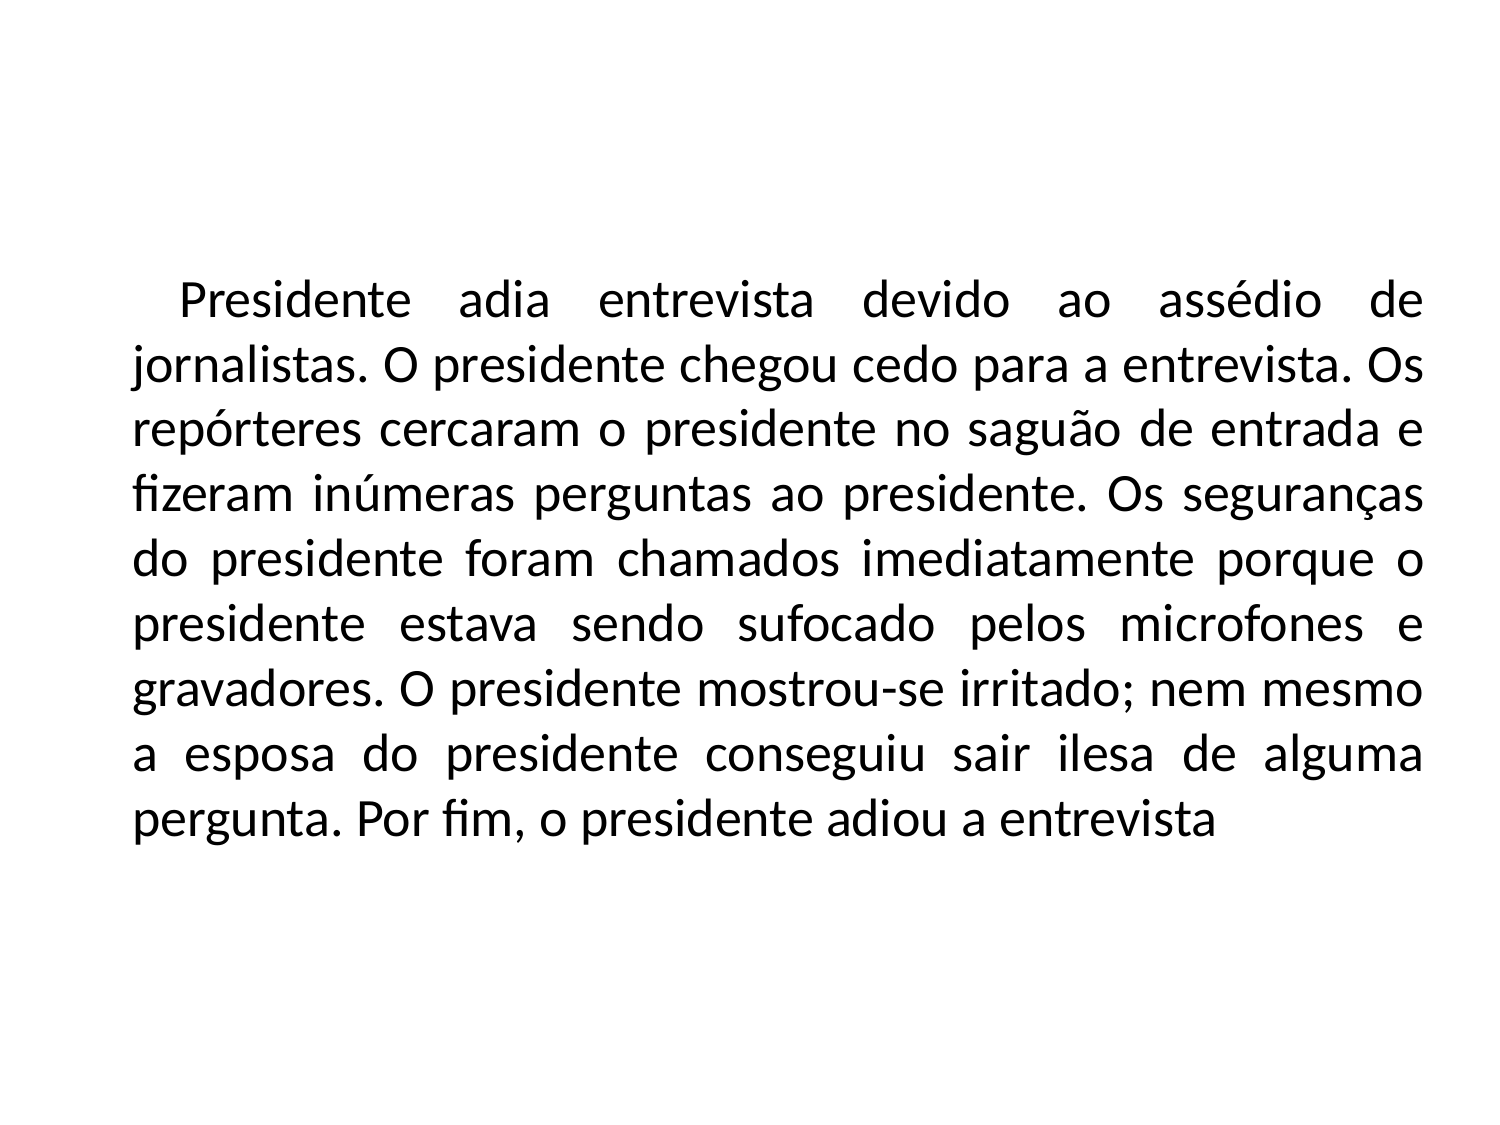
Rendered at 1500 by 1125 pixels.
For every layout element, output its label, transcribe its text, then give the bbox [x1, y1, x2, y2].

list Presidente adia entrevista devido ao assédio de jornalistas. O presidente chegou cedo para a entrevista. Os repórteres cercaram o presidente no saguão de entrada e fizeram inúmeras perguntas ao presidente. Os seguranças do presidente foram chamados imediatamente porque o presidente estava sendo sufocado pelos microfones e gravadores. O presidente mostrou-se irritado; nem mesmo a esposa do presidente conseguiu sair ilesa de alguma pergunta. Por fim, o presidente adiou a entrevista [75, 263, 1425, 916]
